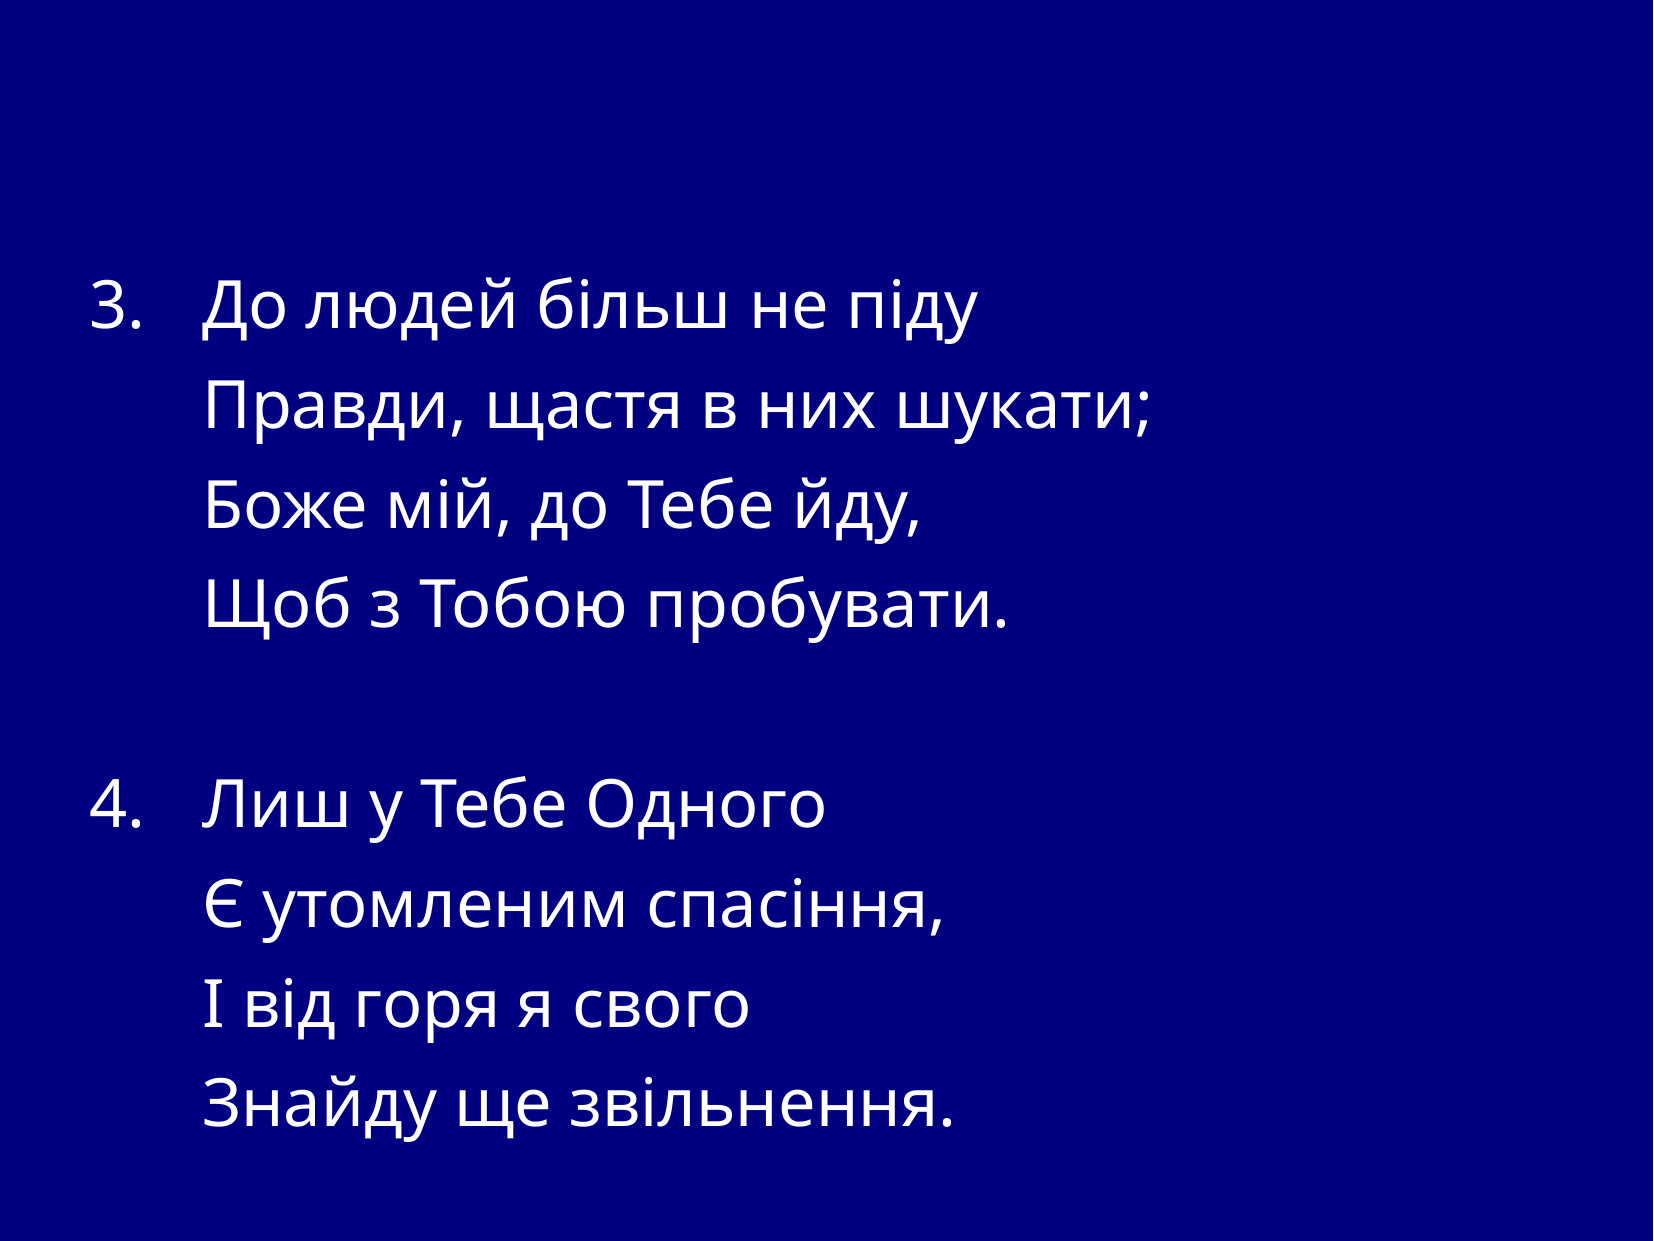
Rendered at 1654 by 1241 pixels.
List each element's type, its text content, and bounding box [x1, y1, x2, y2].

text_box 3. До людей більш не піду Правди, щастя в них шукати; Боже мій, до Тебе йду, Щоб з Тобою пробувати. 4. Лиш у Тебе Одного Є утомленим спасіння, І від горя я свого Знайду ще звільнення. [75, 150, 1576, 1163]
